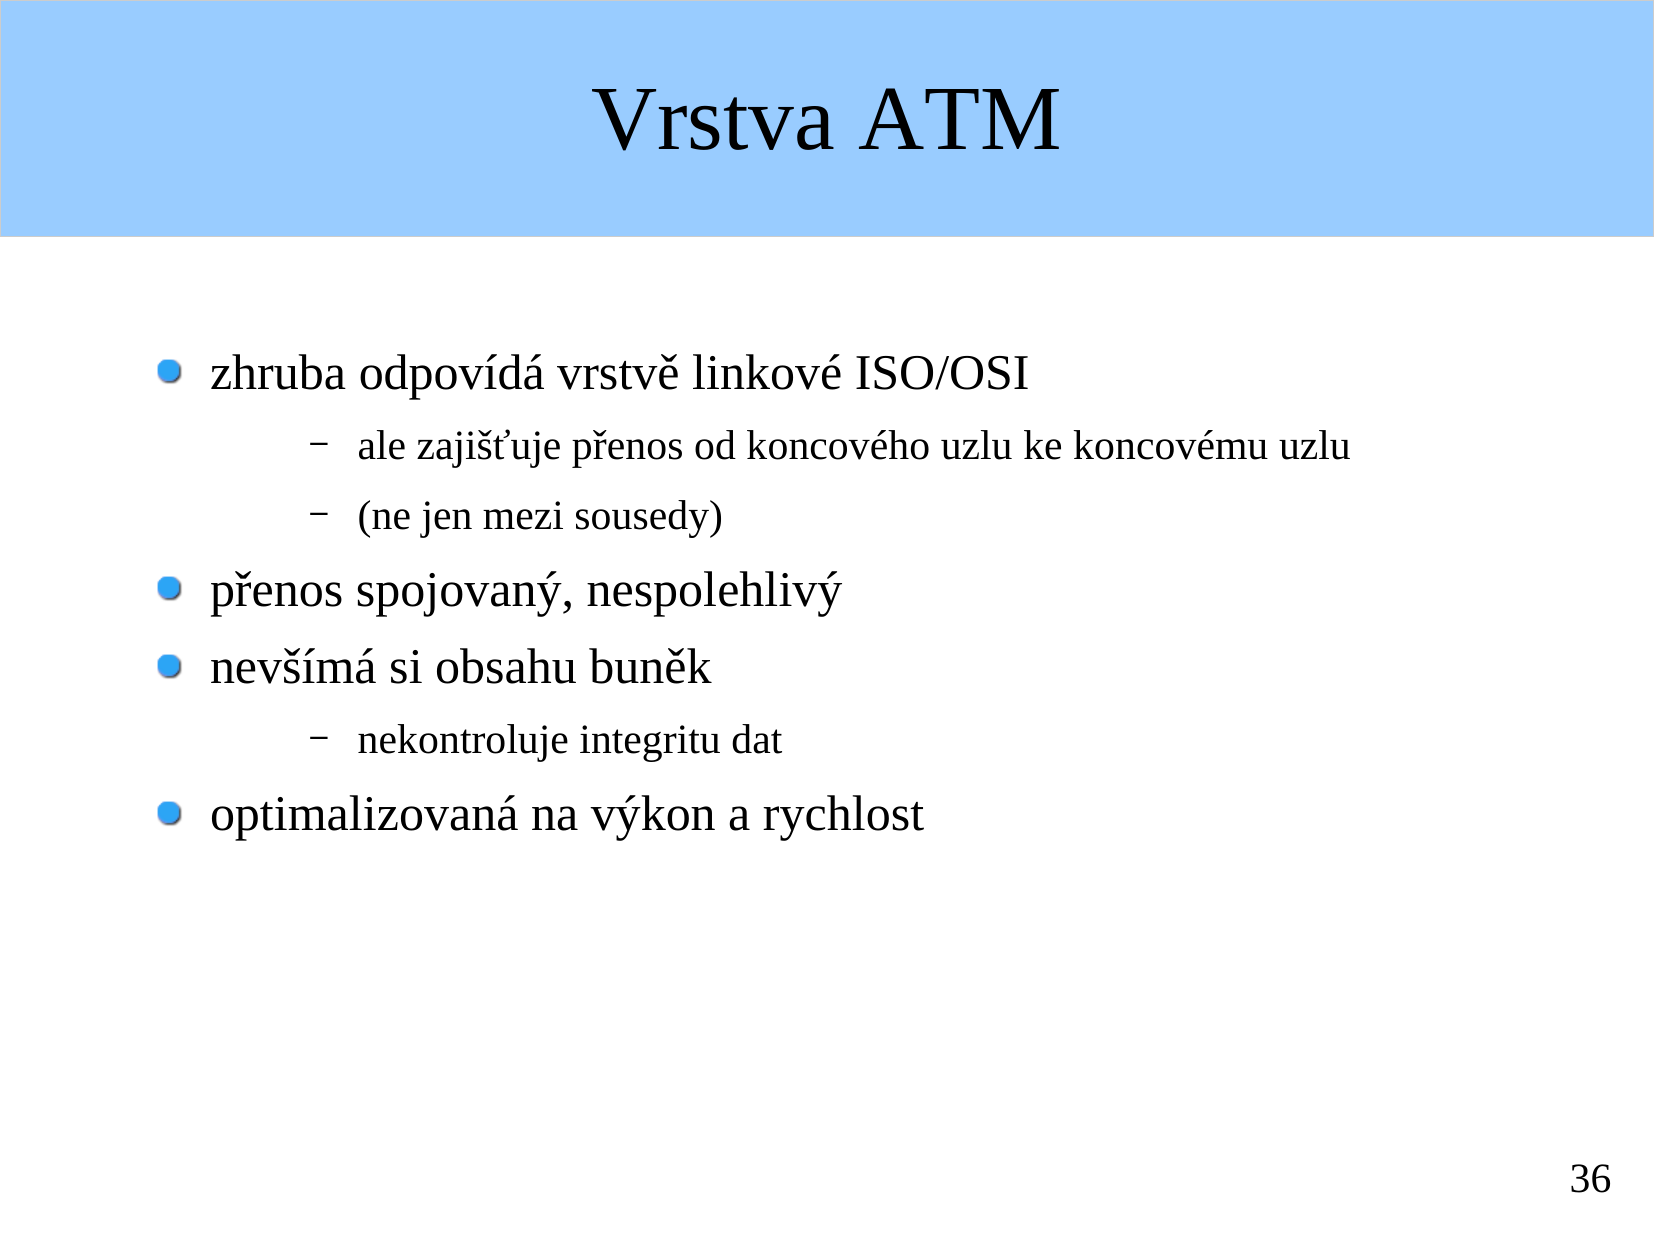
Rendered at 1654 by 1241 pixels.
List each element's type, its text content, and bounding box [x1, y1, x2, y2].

title Vrstva ATM [0, 0, 1654, 237]
list zhruba odpovídá vrstvě linkové ISO/OSI ale zajišťuje přenos od koncového uzlu ke koncovému uzlu (ne jen mezi sousedy) přenos spojovaný, nespolehlivý nevšímá si obsahu buněk nekontroluje integritu dat optimalizovaná na výkon a rychlost [121, 344, 1534, 1152]
